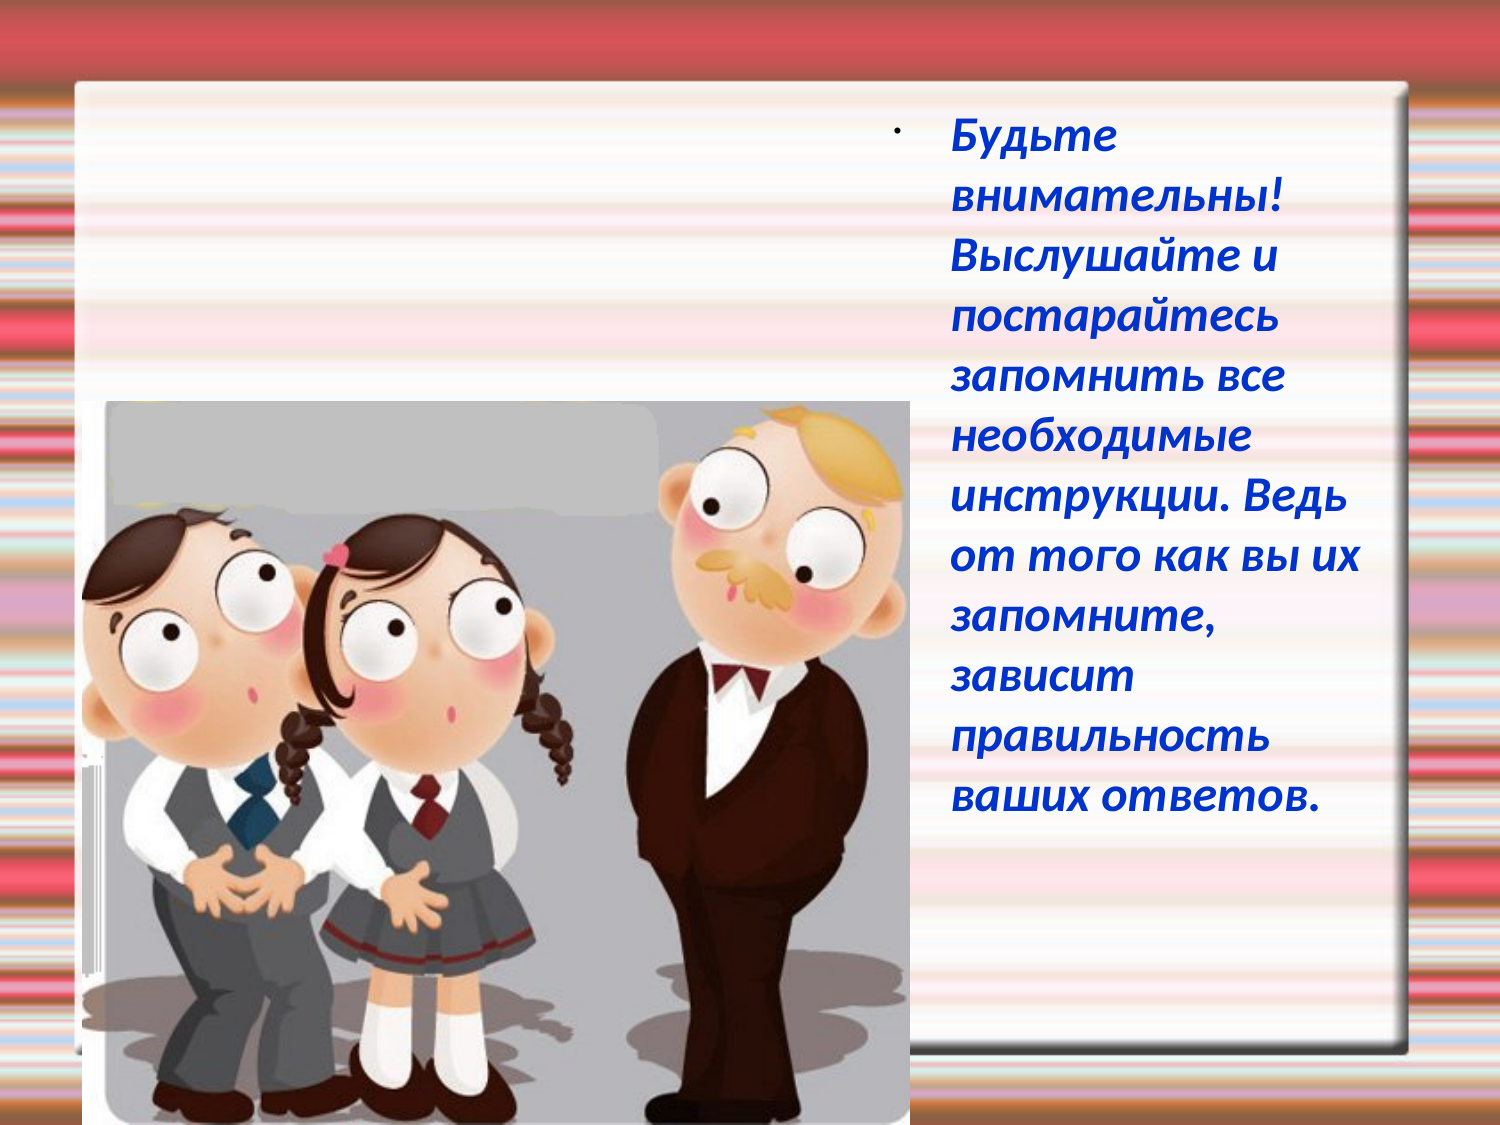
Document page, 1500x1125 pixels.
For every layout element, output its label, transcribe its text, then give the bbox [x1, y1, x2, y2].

picture [0, 0, 1500, 1125]
list Будьте внимательны! Выслушайте и постарайтесь запомнить все необходимые инструкции. Ведь от того как вы их запомните, зависит правильность ваших ответов. [878, 93, 1421, 1055]
